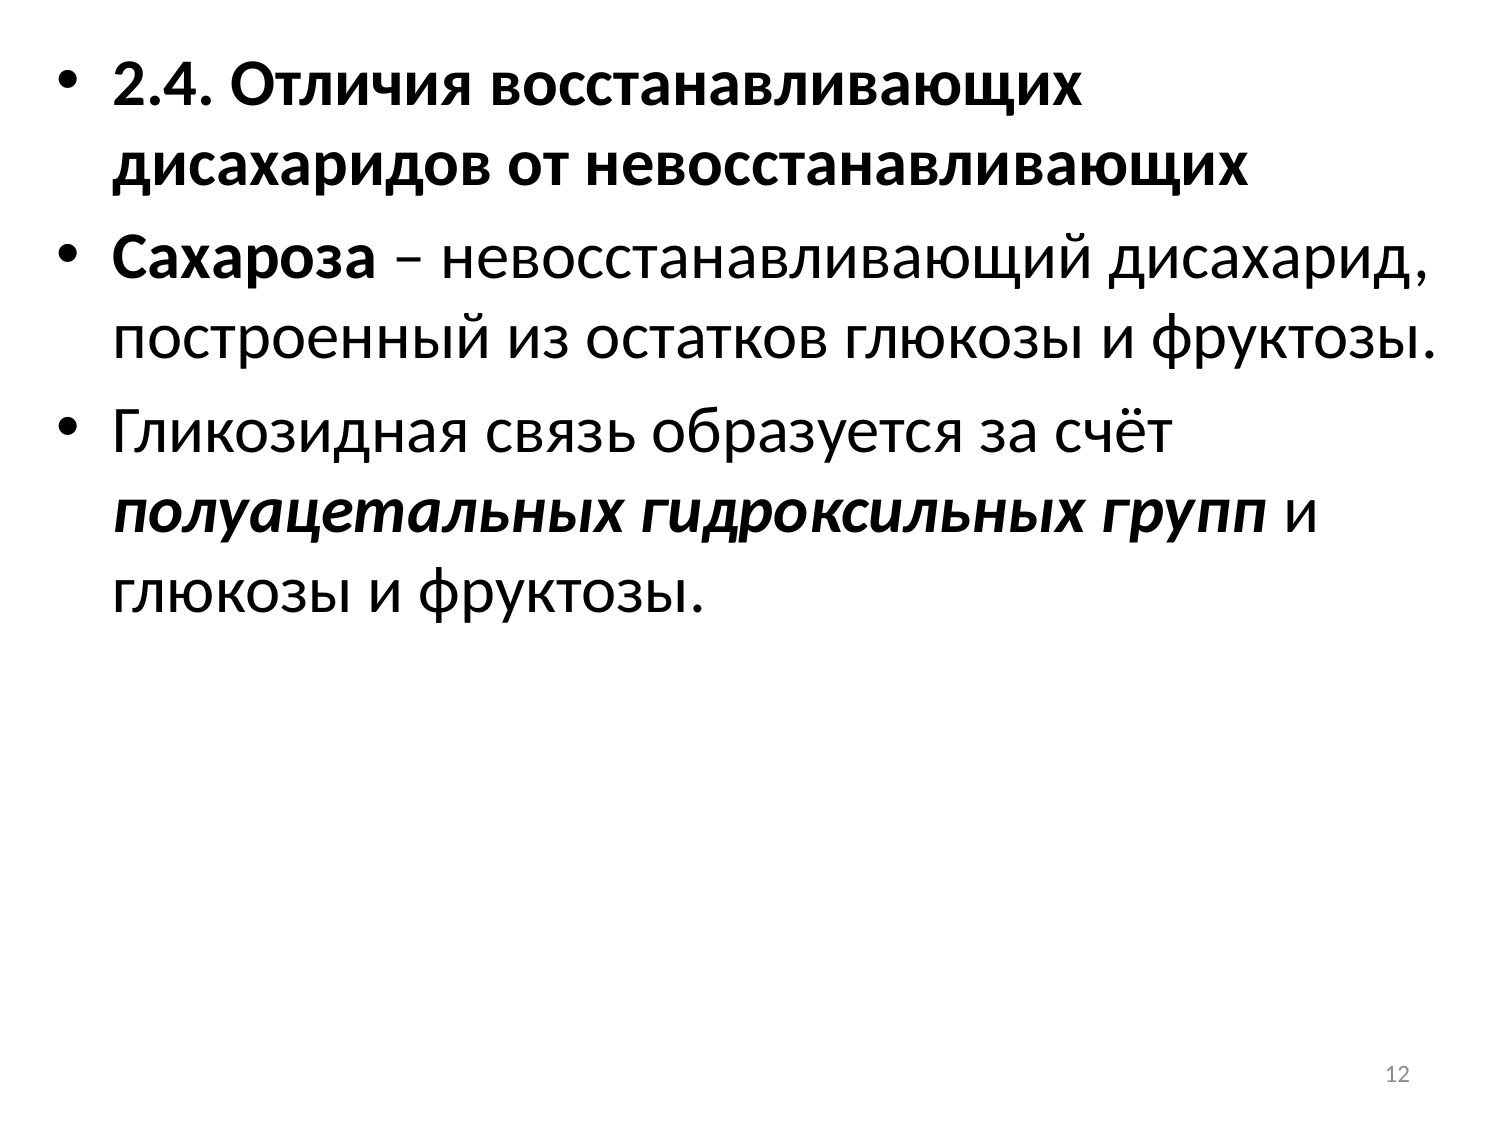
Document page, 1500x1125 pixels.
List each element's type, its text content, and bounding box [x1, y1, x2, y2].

slide_number <номер> [1074, 1042, 1425, 1103]
list 2.4. Отличия восстанавливающих дисахаридов от невосстанавливающих Сахароза – невосстанавливающий дисахарид, построенный из остатков глюкозы и фруктозы. Гликозидная связь образуется за счёт полуацетальных гидроксильных групп и глюкозы и фруктозы. [41, 30, 1471, 965]
